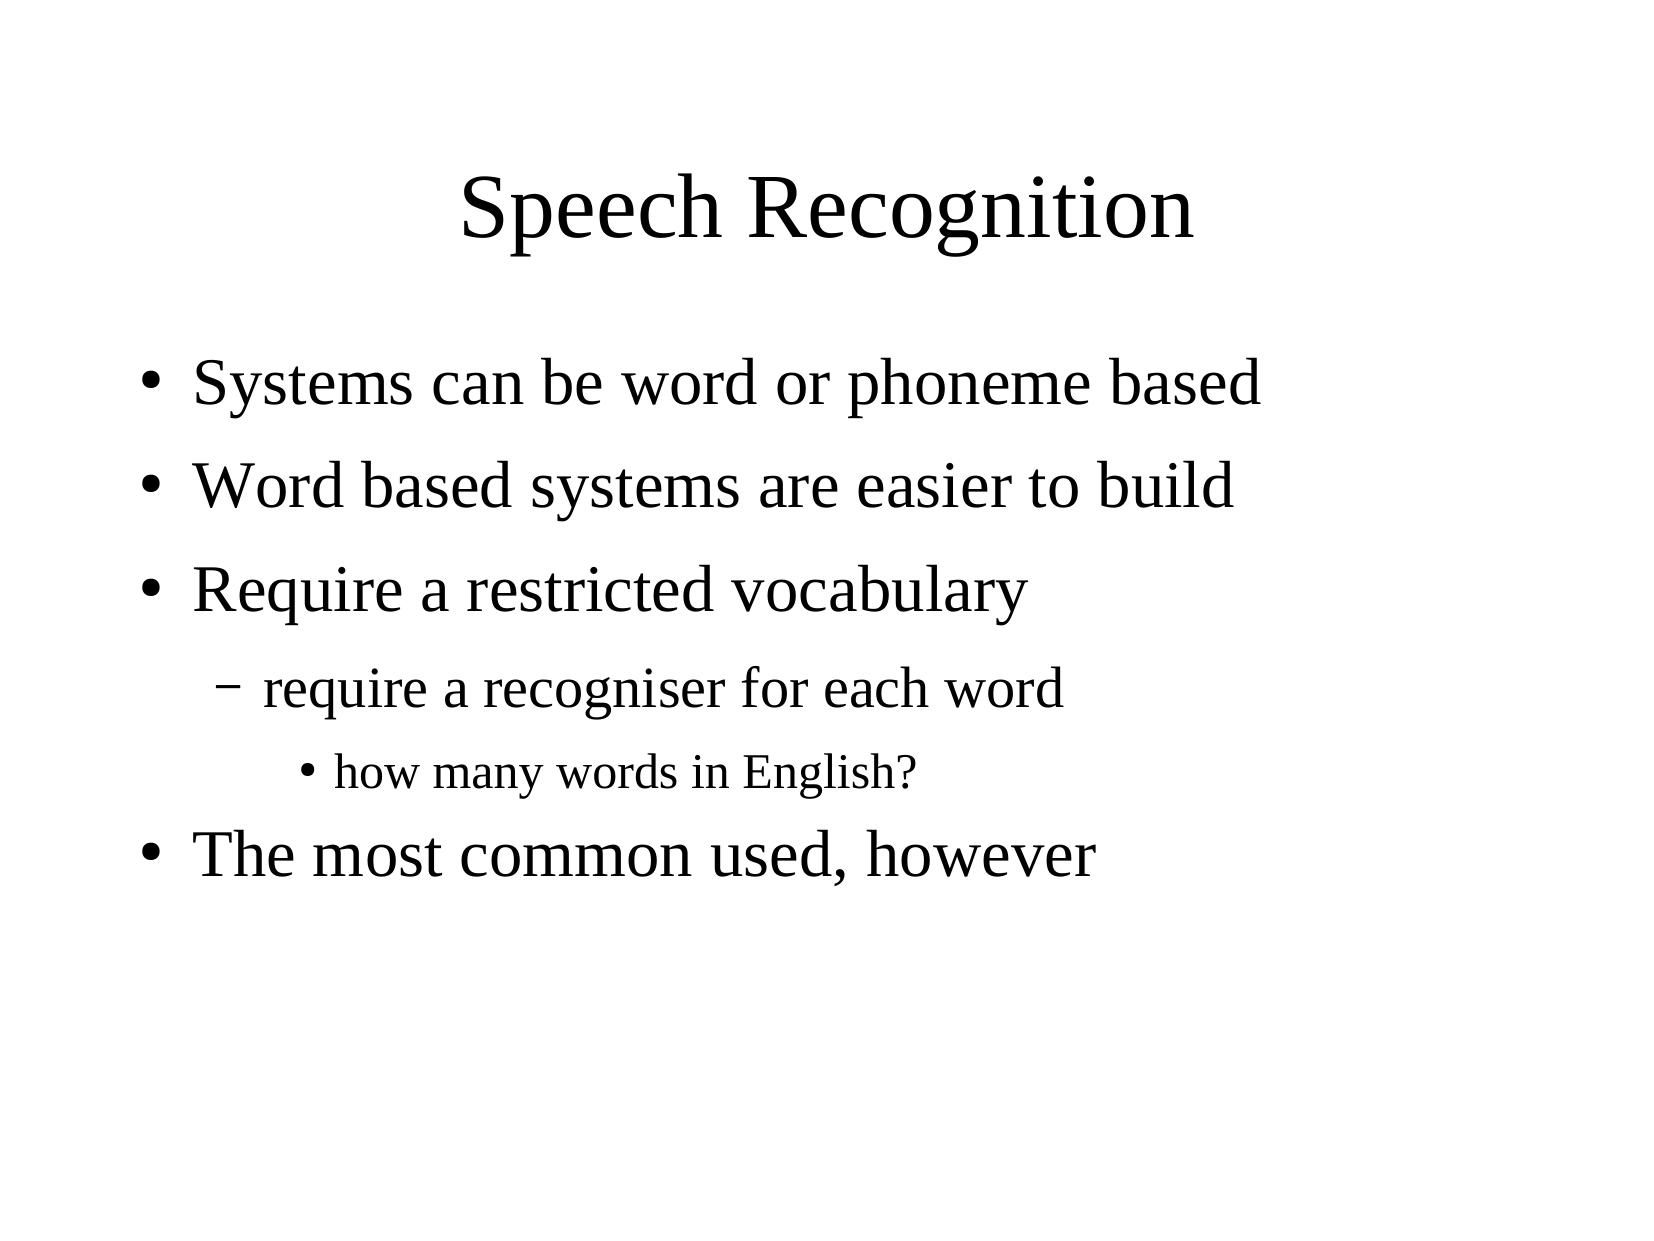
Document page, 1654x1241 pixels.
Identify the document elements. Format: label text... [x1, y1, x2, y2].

list Systems can be word or phoneme based Word based systems are easier to build Require a restricted vocabulary require a recogniser for each word how many words in English? The most common used, however [121, 344, 1534, 1127]
title Speech Recognition [121, 102, 1534, 311]
